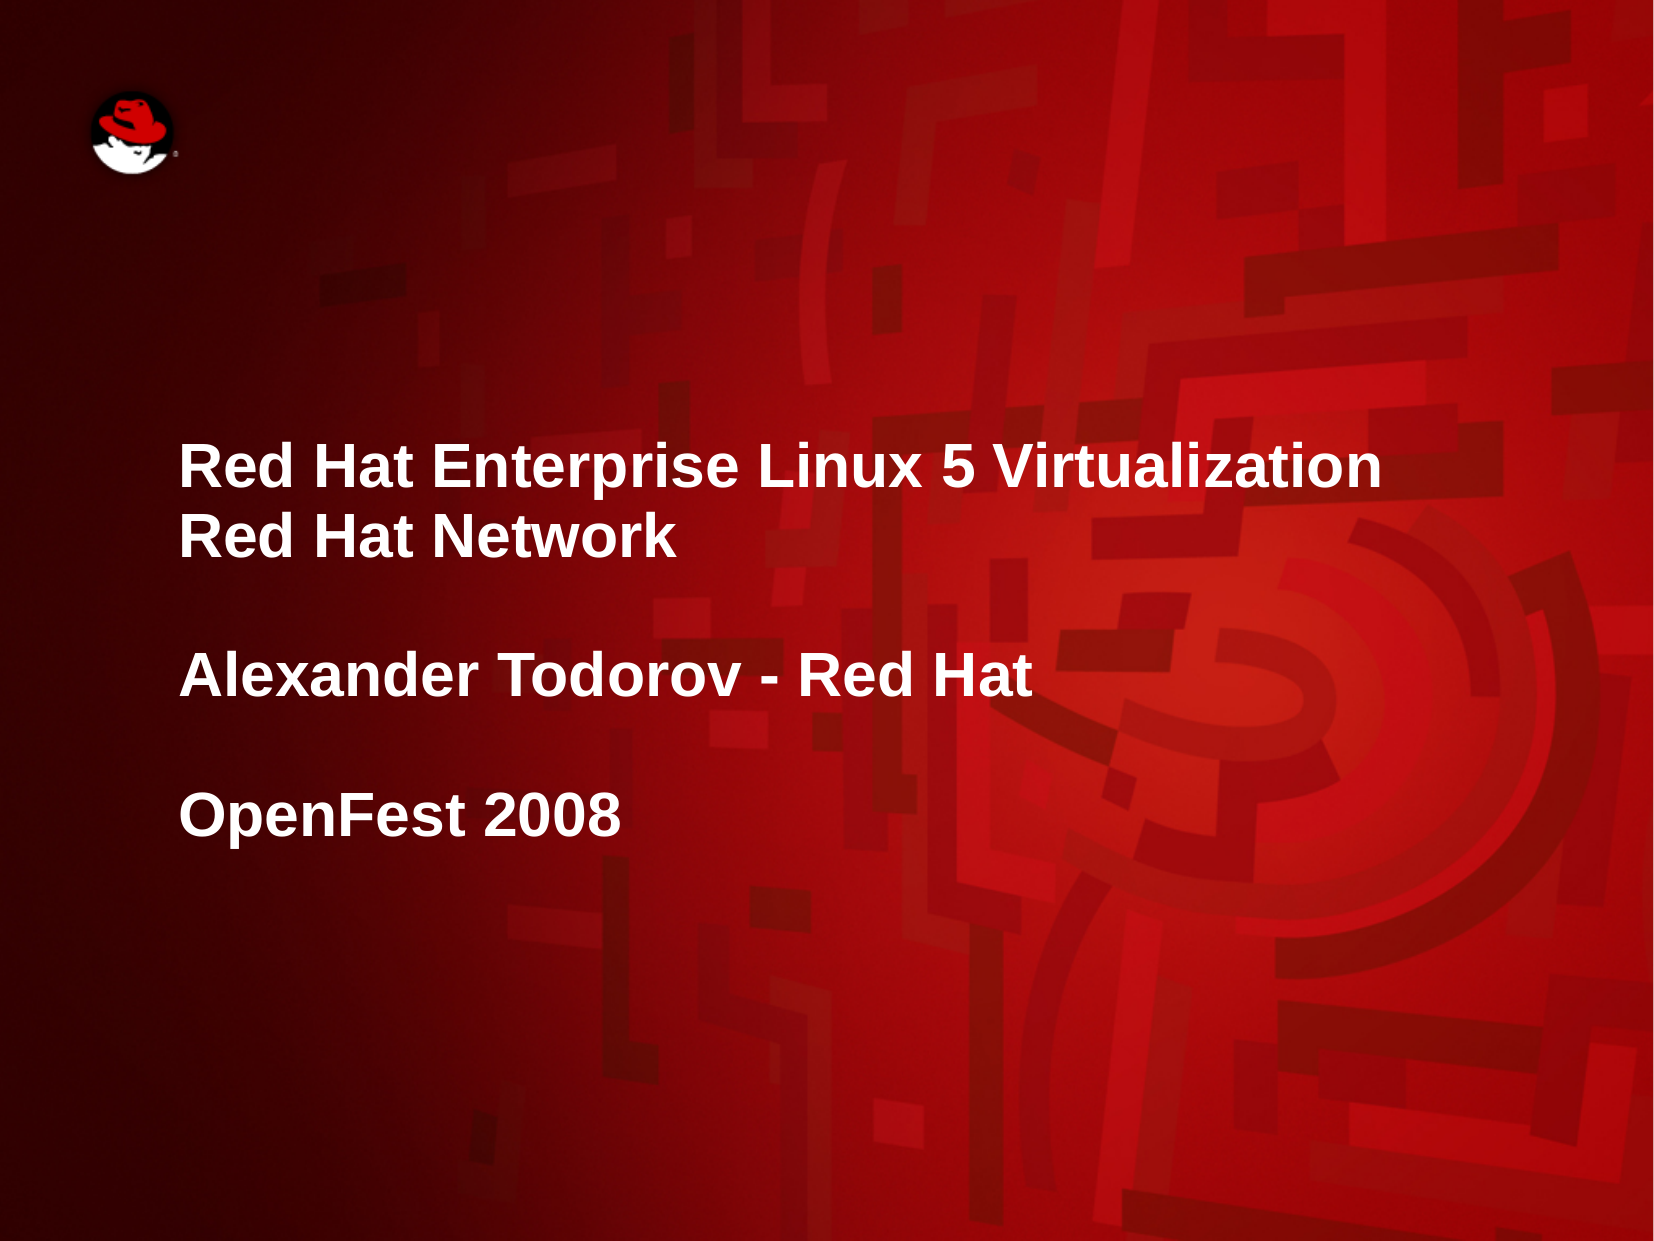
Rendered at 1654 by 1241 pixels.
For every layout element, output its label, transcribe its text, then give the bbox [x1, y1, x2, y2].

picture [0, 0, 1654, 1241]
text_box Red Hat Enterprise Linux 5 Virtualization Red Hat Network Alexander Todorov - Red Hat OpenFest 2008 [163, 423, 1491, 1032]
